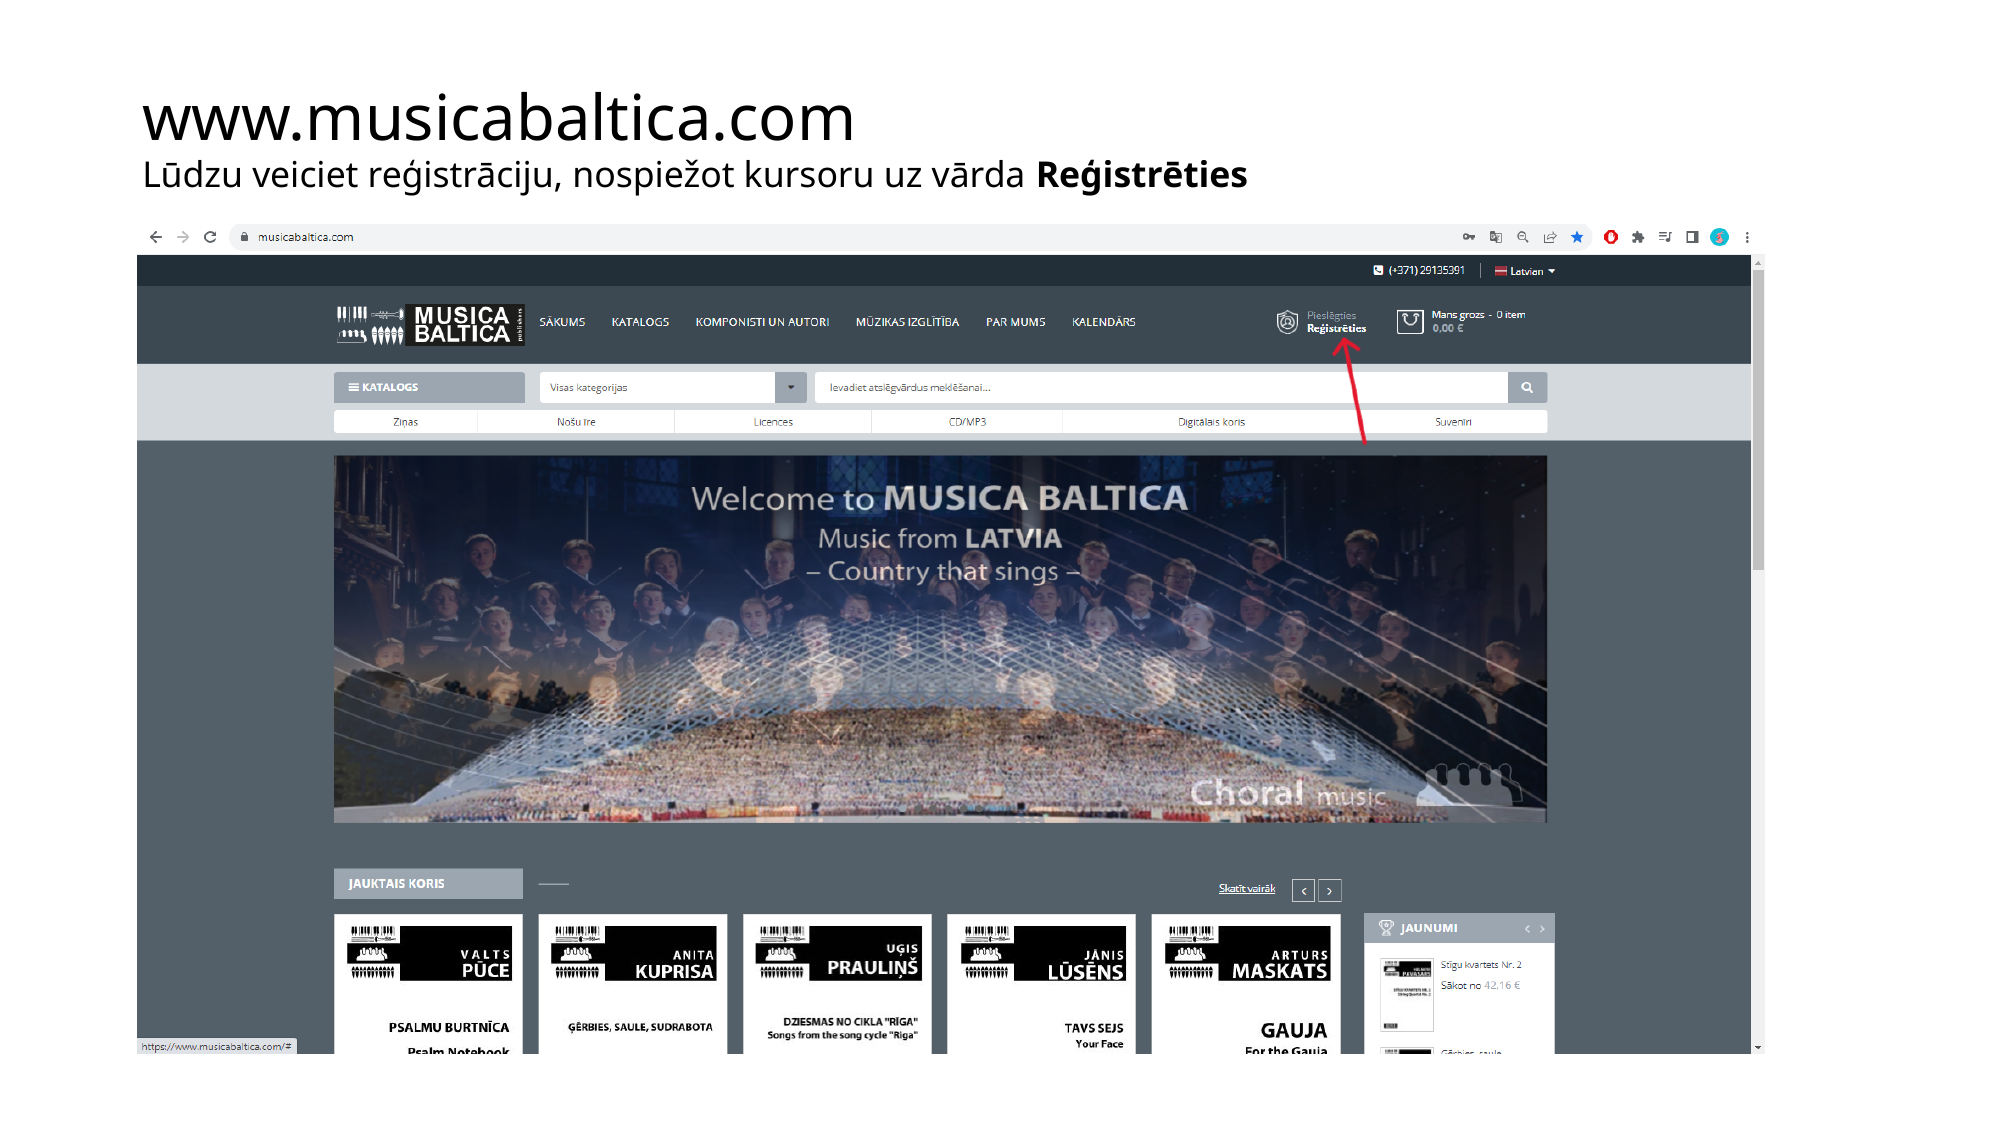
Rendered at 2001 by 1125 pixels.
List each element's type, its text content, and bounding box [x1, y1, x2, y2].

title www.musicabaltica.com Lūdzu veiciet reģistrāciju, nospiežot kursoru uz vārda Reģistrēties [127, 71, 1863, 203]
picture [137, 224, 1765, 1054]
